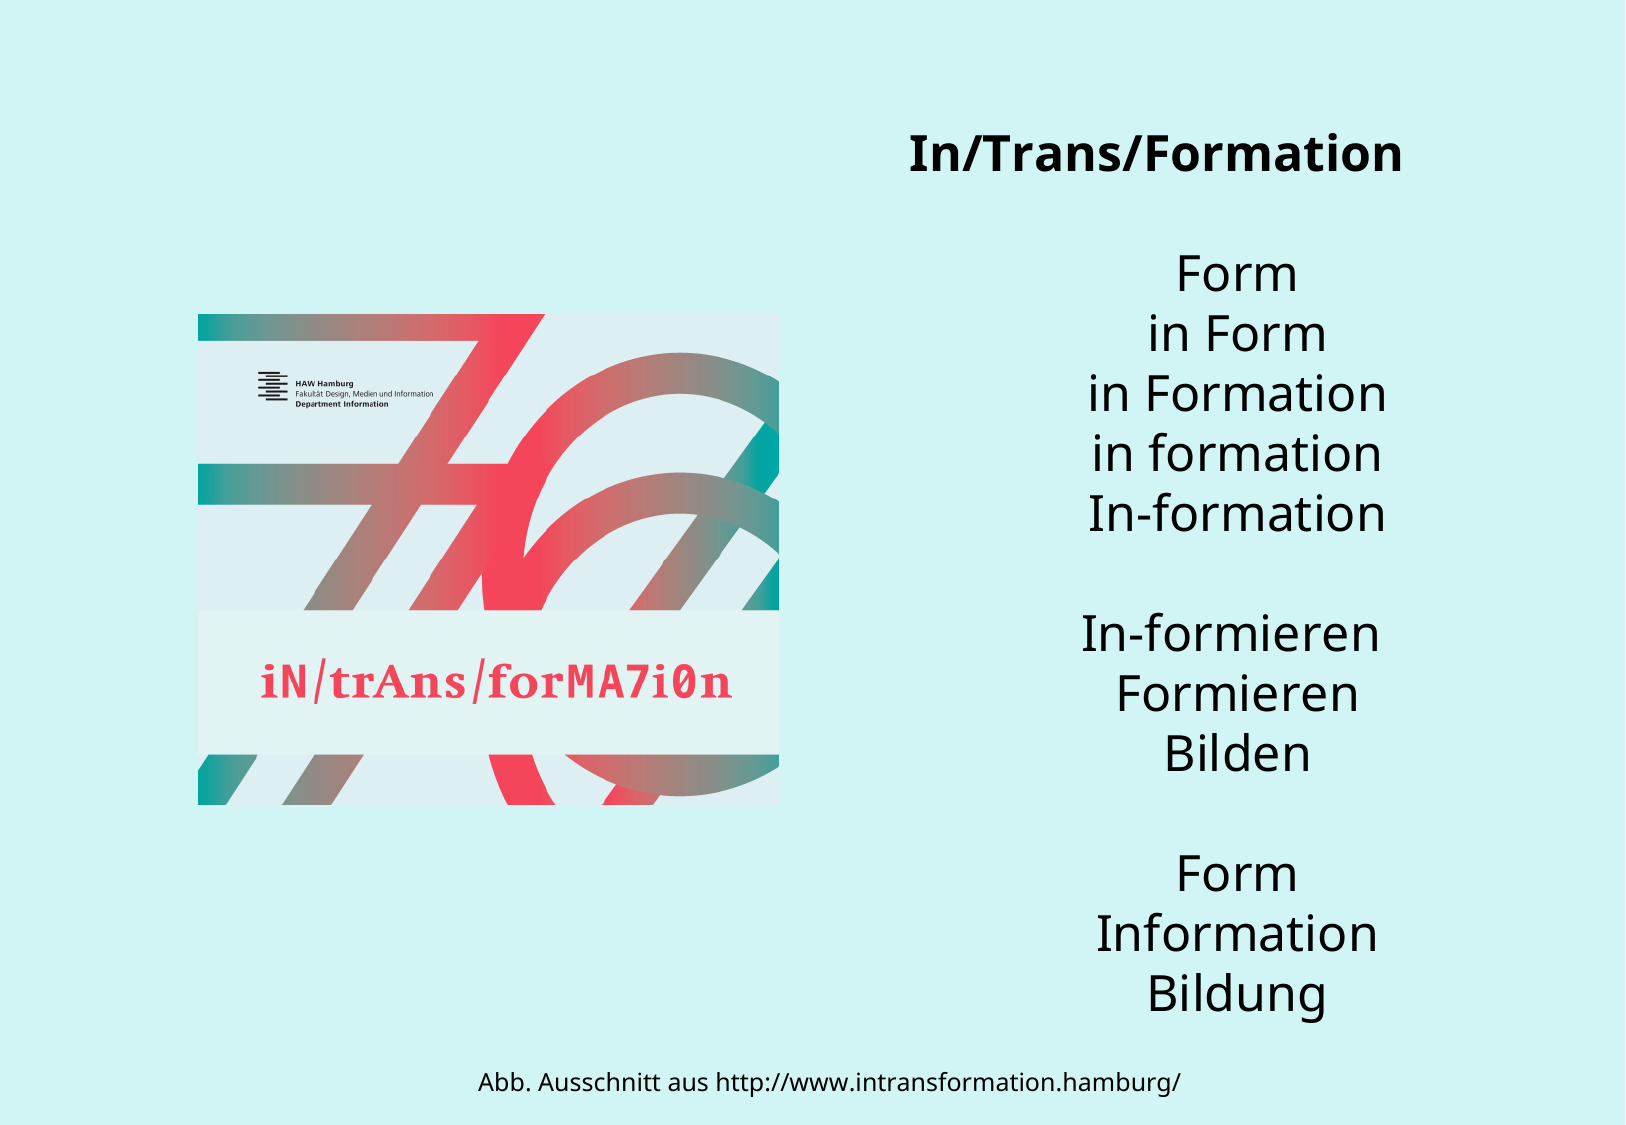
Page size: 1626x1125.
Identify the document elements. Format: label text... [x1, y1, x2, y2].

text_box In/Trans/Formation Form in Form in Formation in formation In-formation In-formieren Formieren Bilden Form Information Bildung [895, 113, 1581, 1029]
text_box Abb. Ausschnitt aus http://www.intransformation.hamburg/ [257, 1058, 1404, 1105]
picture [198, 314, 779, 805]
